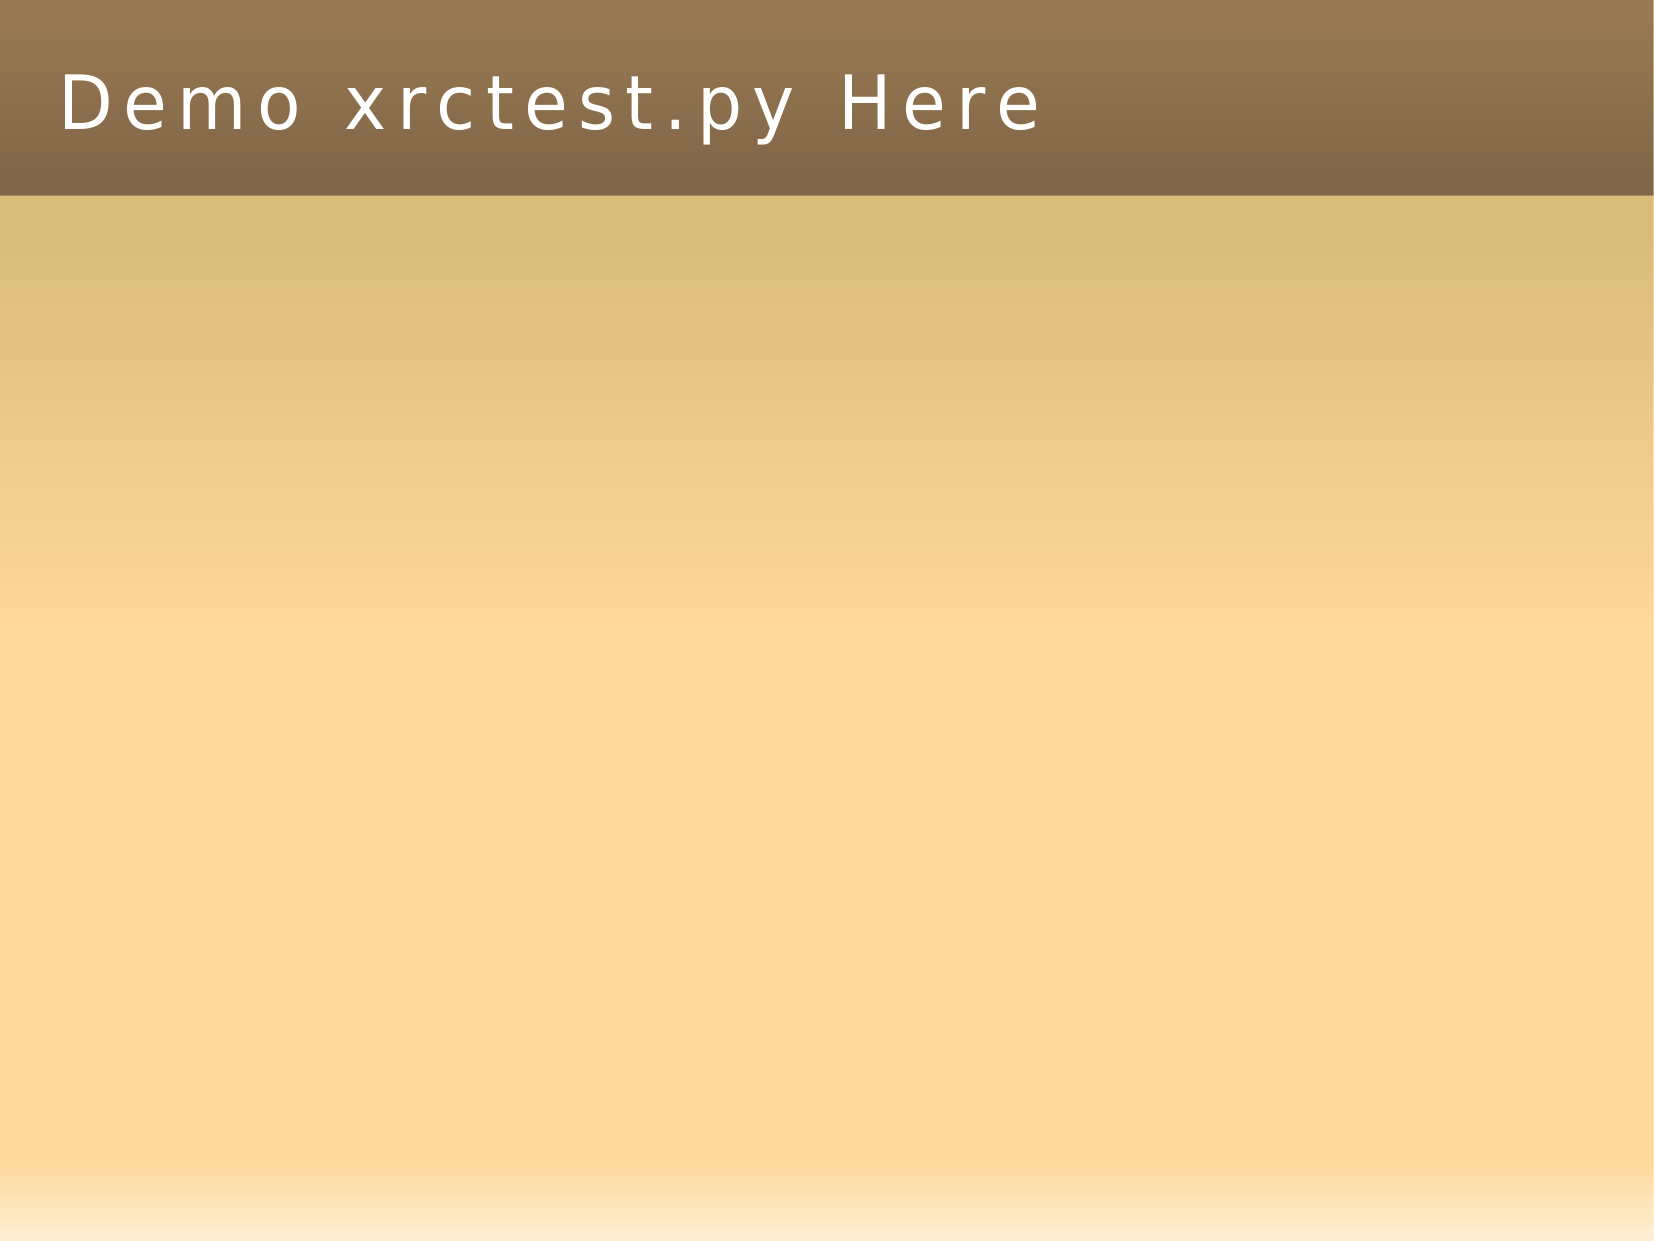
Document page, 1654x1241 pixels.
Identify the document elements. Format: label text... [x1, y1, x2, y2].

picture [0, 0, 1654, 1241]
title Demo xrctest.py Here [59, 29, 1595, 178]
